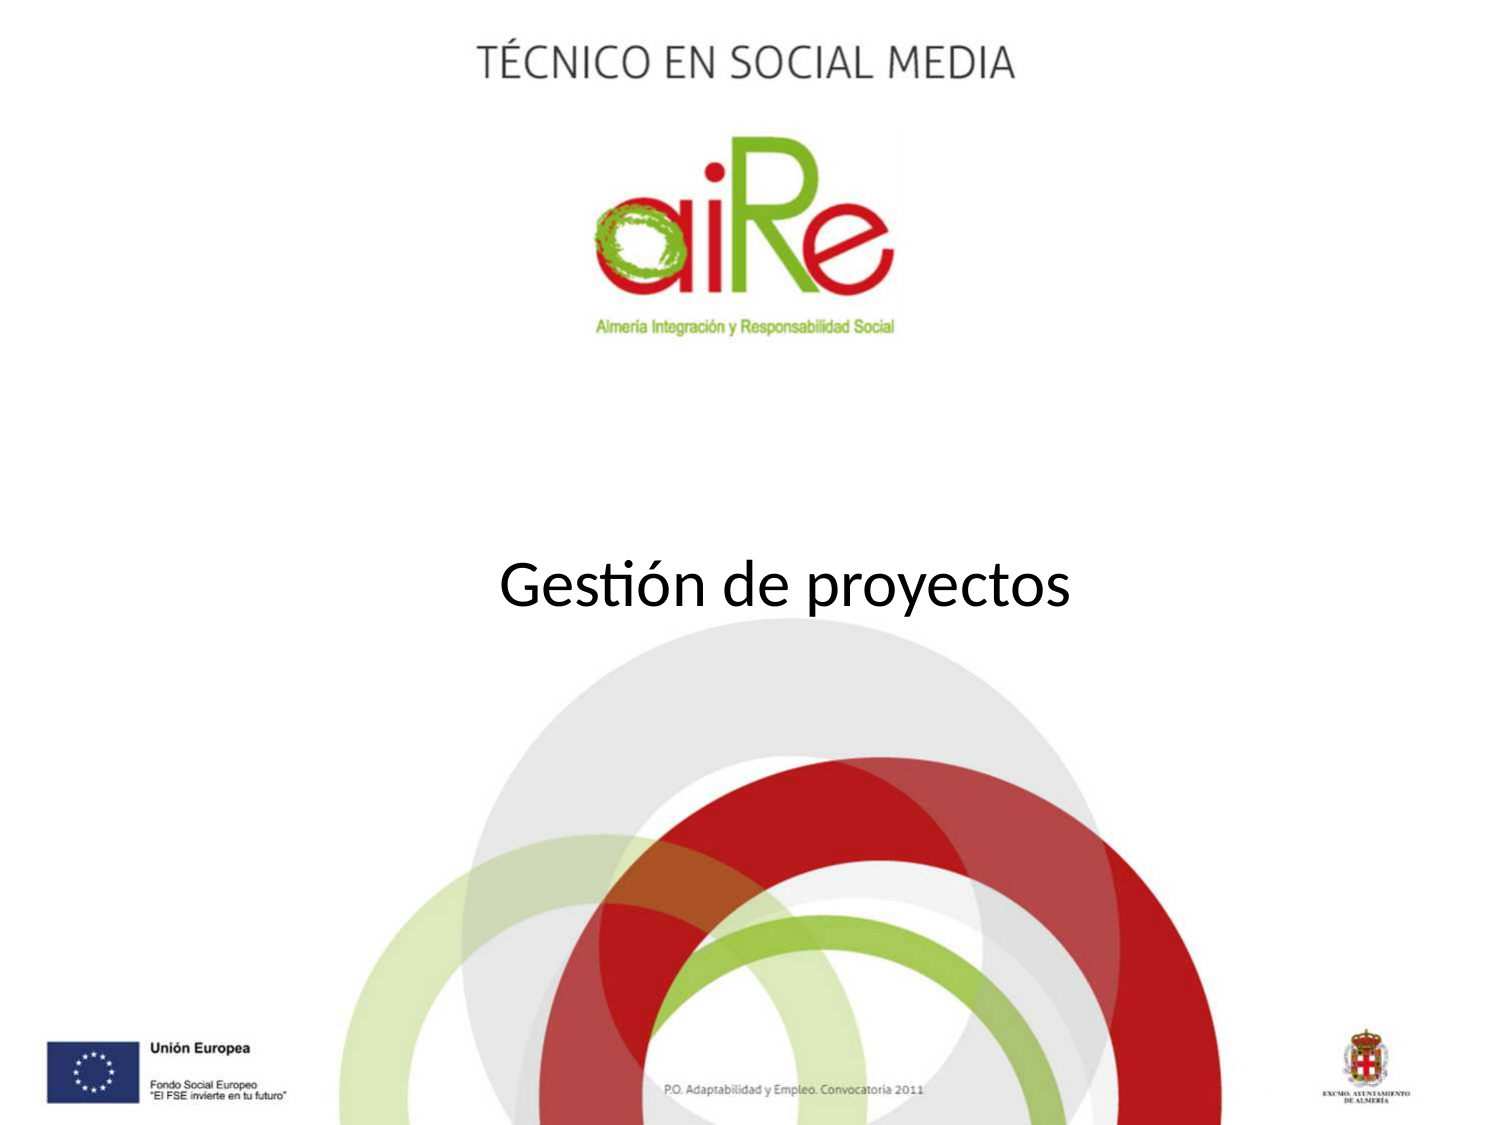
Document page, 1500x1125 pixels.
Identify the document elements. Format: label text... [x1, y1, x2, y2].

list Gestión de proyectos [75, 263, 1425, 916]
picture [0, 0, 1500, 1125]
